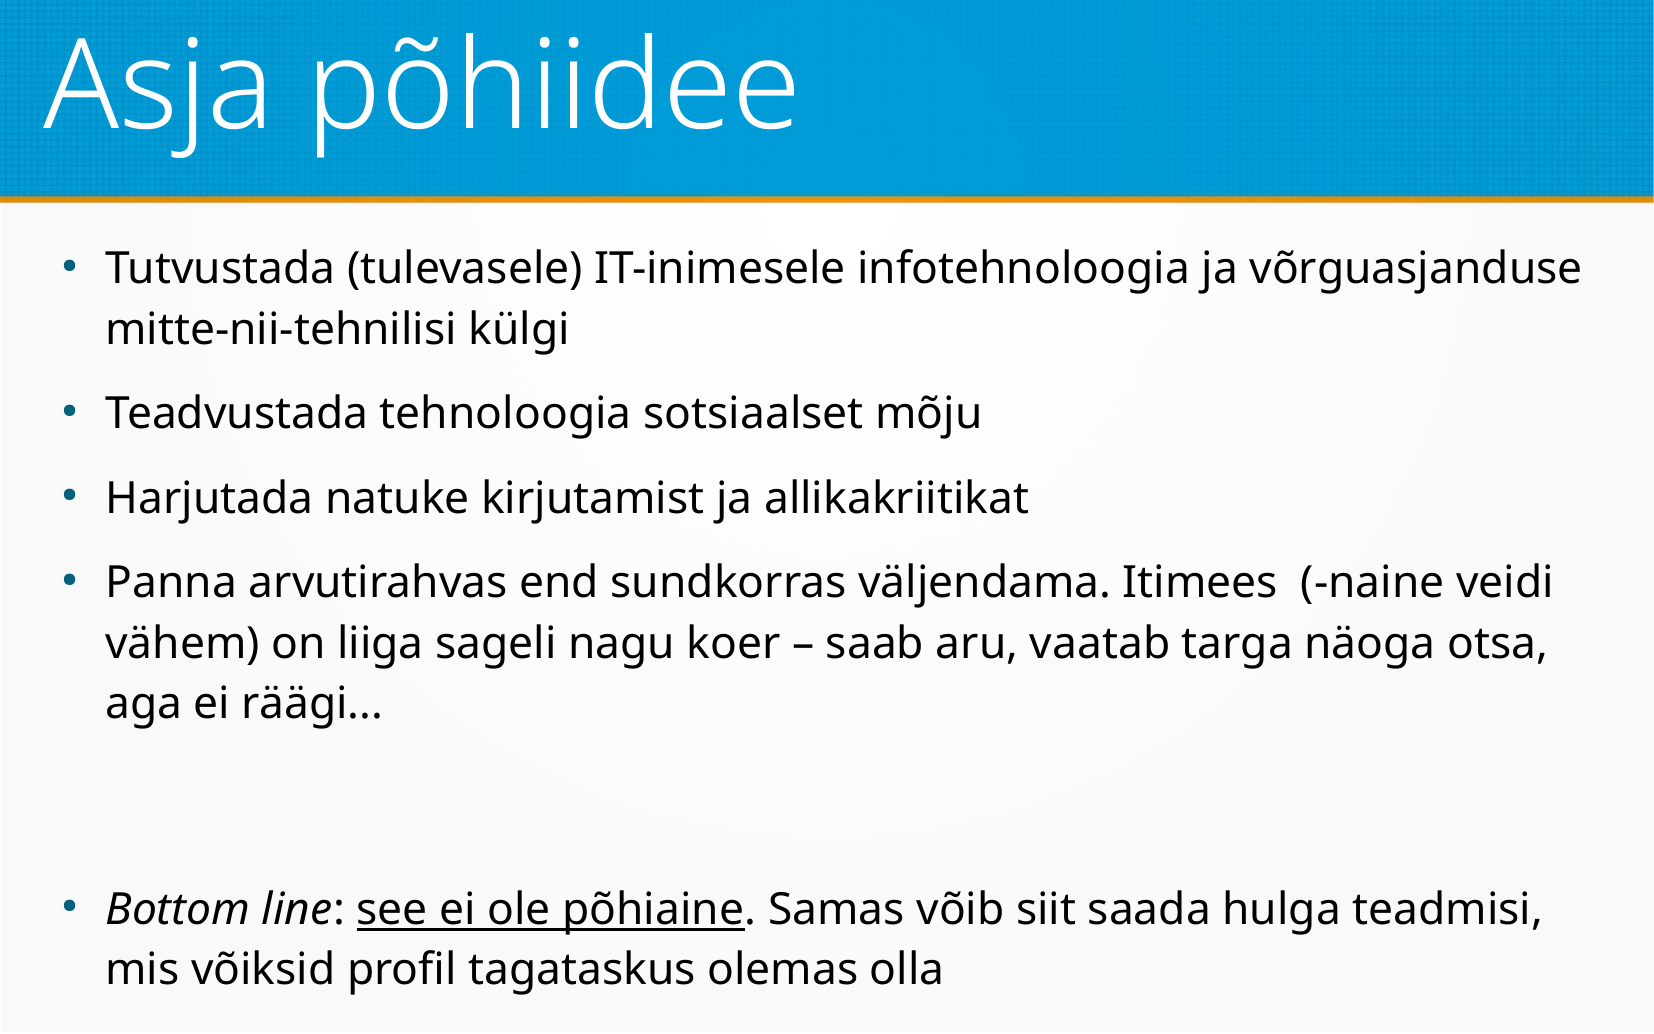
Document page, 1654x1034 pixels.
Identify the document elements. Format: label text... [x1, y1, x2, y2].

title Asja põhiidee [43, 0, 1619, 166]
picture [0, 195, 1654, 1034]
list Tutvustada (tulevasele) IT-inimesele infotehnoloogia ja võrguasjanduse mitte-nii-tehnilisi külgi Teadvustada tehnoloogia sotsiaalset mõju Harjutada natuke kirjutamist ja allikakriitikat Panna arvutirahvas end sundkorras väljendama. Itimees (-naine veidi vähem) on liiga sageli nagu koer – saab aru, vaatab targa näoga otsa, aga ei räägi... Bottom line: see ei ole põhiaine. Samas võib siit saada hulga teadmisi, mis võiksid profil tagataskus olemas olla [47, 236, 1607, 1002]
